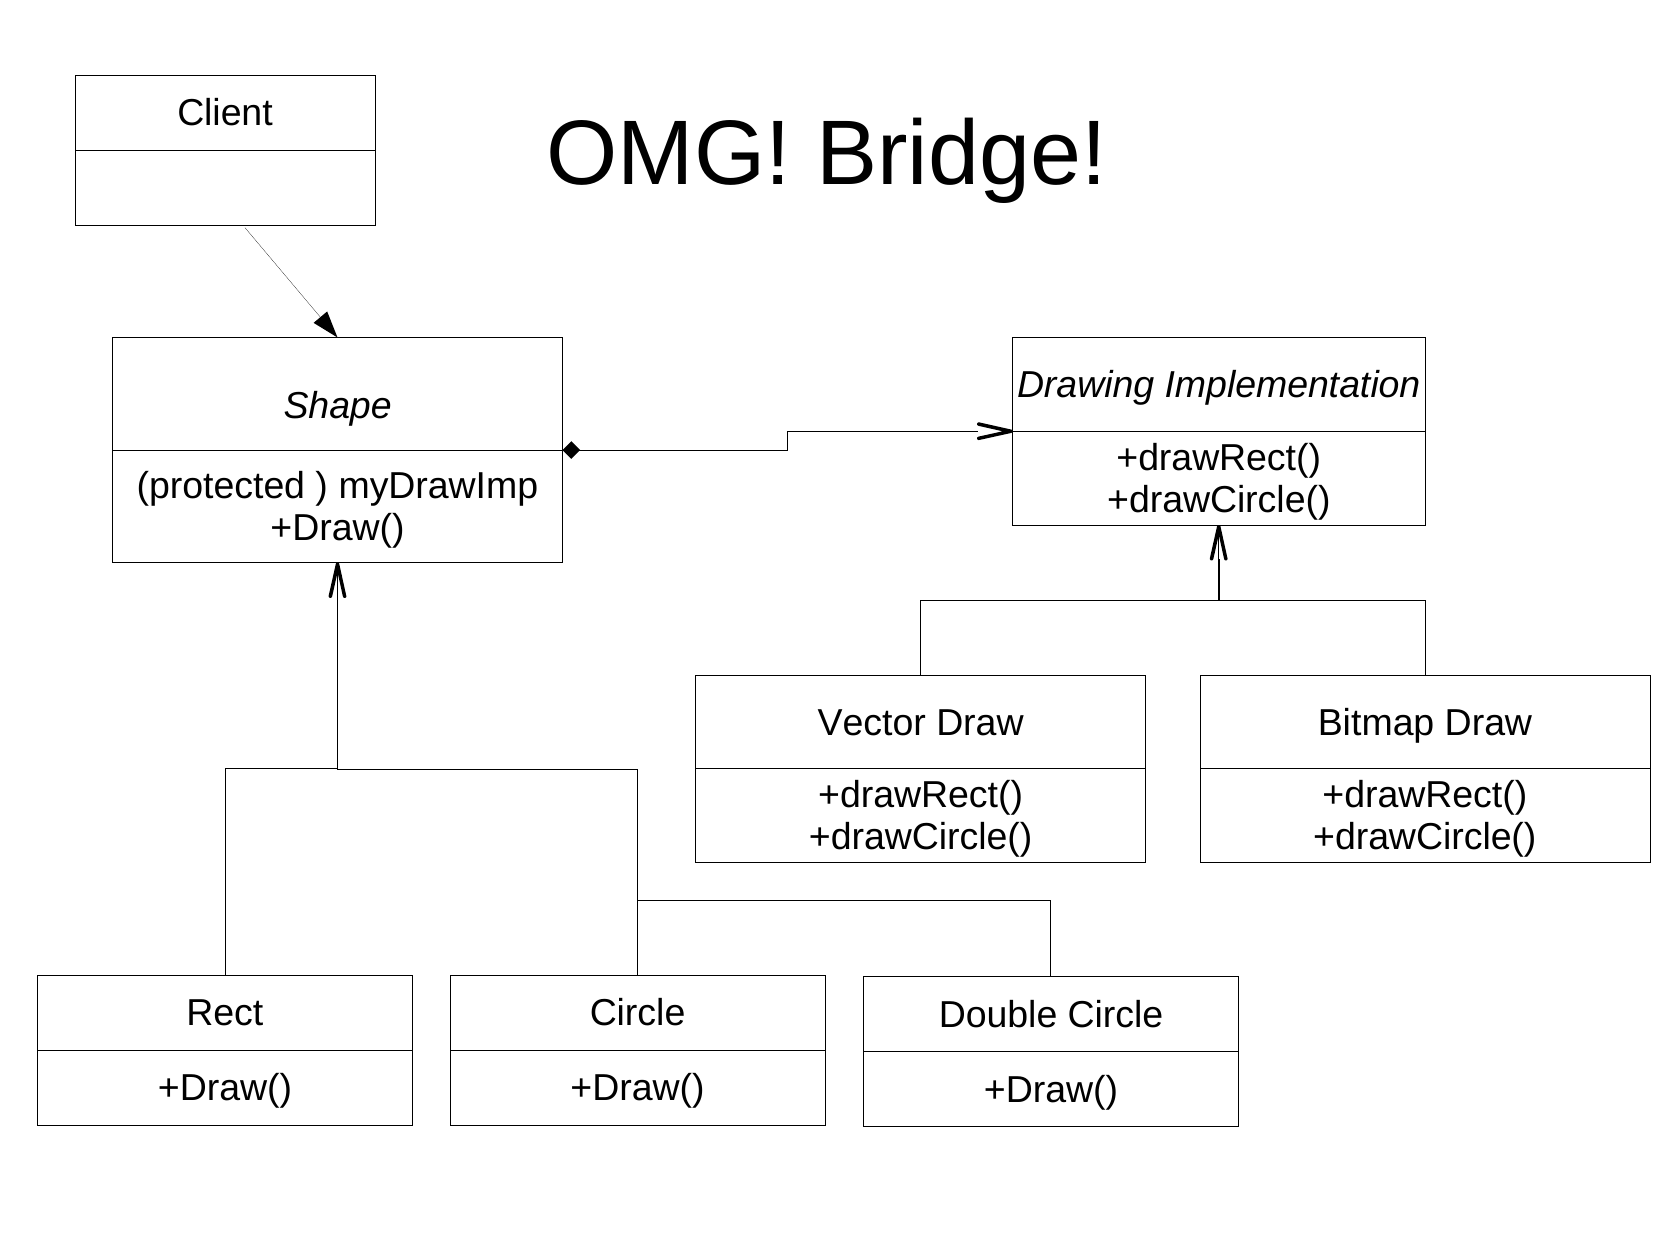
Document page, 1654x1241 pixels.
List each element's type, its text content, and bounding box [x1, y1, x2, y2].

text_box (protected ) myDrawImp +Draw() [112, 450, 563, 563]
text_box +drawRect() +drawCircle() [1200, 768, 1651, 863]
text_box Circle [450, 975, 826, 1050]
text_box +drawRect() +drawCircle() [695, 768, 1146, 863]
text_box Vector Draw [695, 675, 1146, 768]
text_box +drawRect() +drawCircle() [1012, 431, 1426, 526]
text_box +Draw() [863, 1051, 1239, 1127]
text_box [75, 150, 82, 226]
text_box +Draw() [450, 1050, 826, 1126]
text_box Shape [112, 337, 563, 450]
text_box Bitmap Draw [1200, 675, 1651, 768]
text_box +Draw() [37, 1050, 413, 1126]
text_box Client [75, 75, 82, 150]
text_box Double Circle [863, 976, 1239, 1051]
text_box Drawing Implementation [1012, 337, 1426, 431]
title OMG! Bridge! [82, 56, 1571, 250]
text_box Rect [37, 975, 413, 1050]
